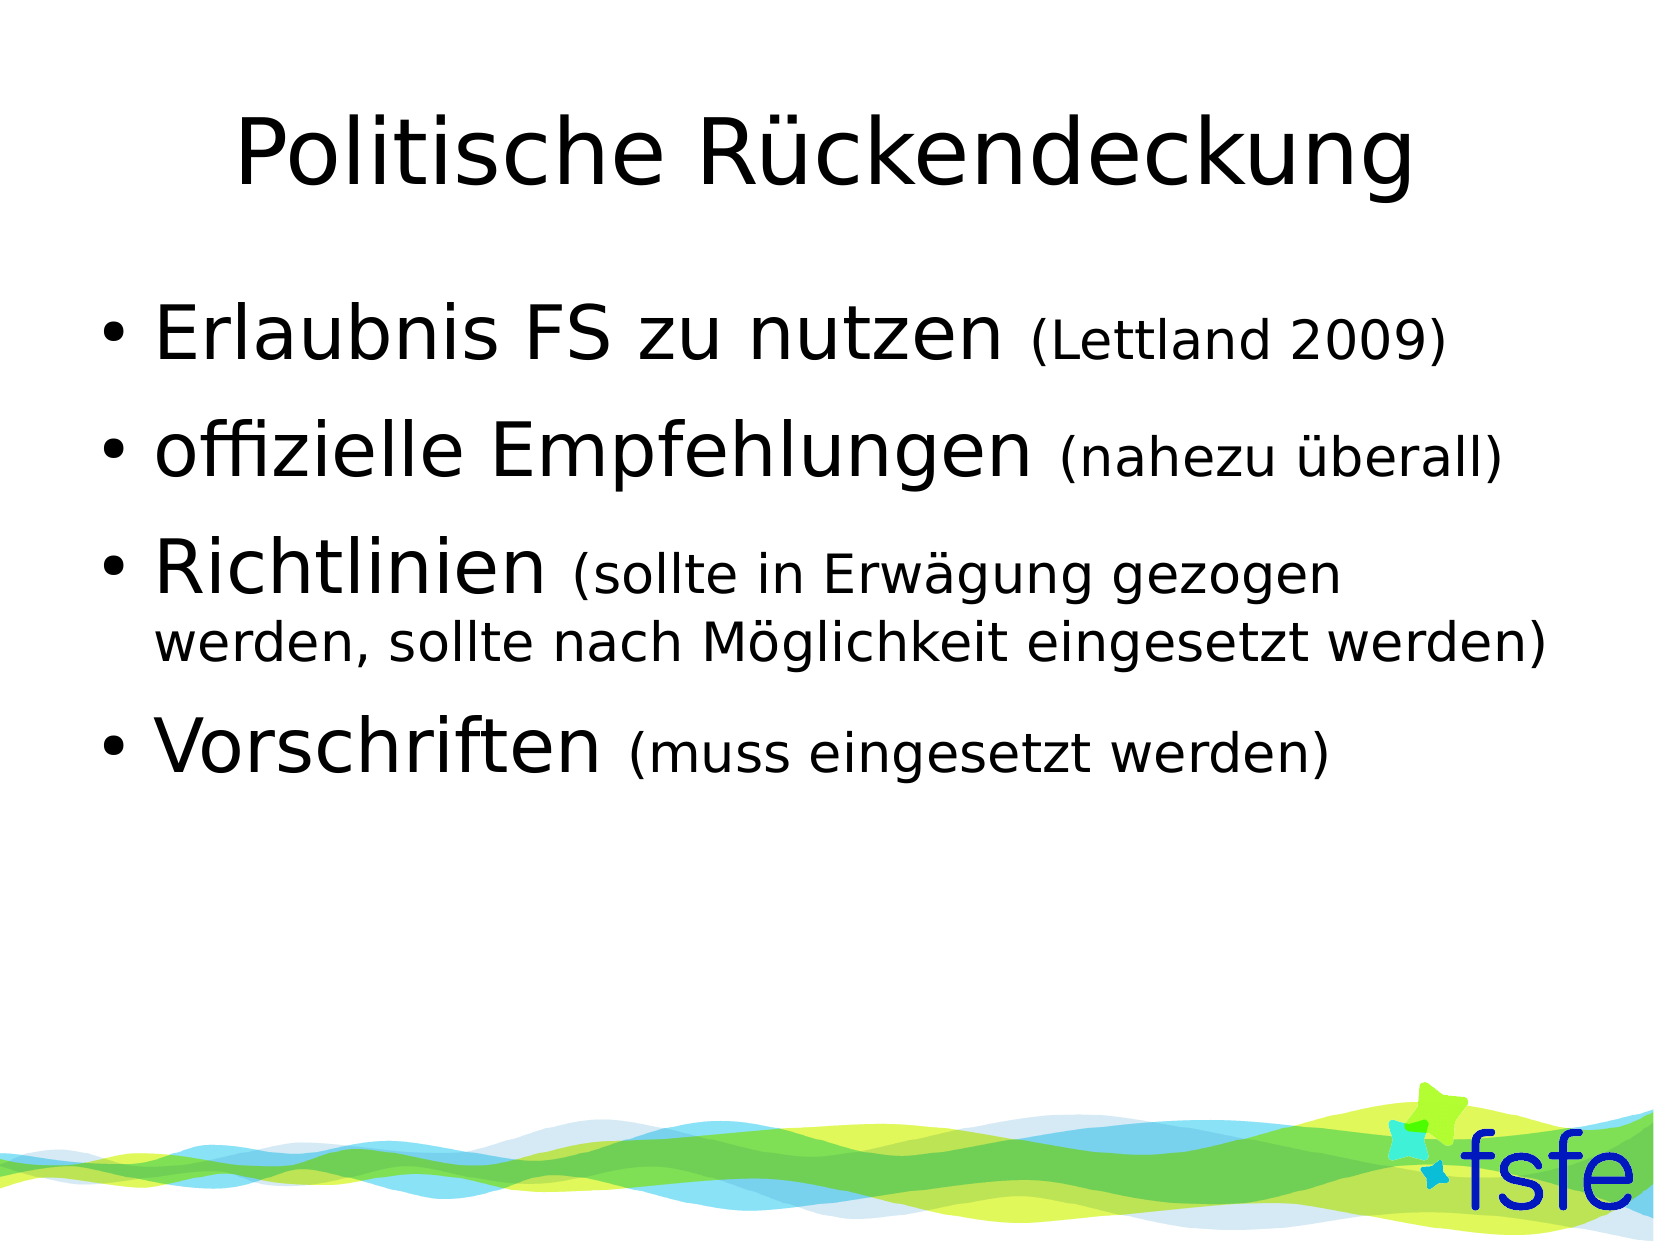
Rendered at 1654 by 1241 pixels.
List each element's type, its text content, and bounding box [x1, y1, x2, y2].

picture [0, 1081, 1654, 1241]
title Politische Rückendeckung [82, 49, 1571, 257]
list Erlaubnis FS zu nutzen (Lettland 2009) offizielle Empfehlungen (nahezu überall) Richtlinien (sollte in Erwägung gezogen werden, sollte nach Möglichkeit eingesetzt werden) Vorschriften (muss eingesetzt werden) [82, 290, 1571, 1010]
